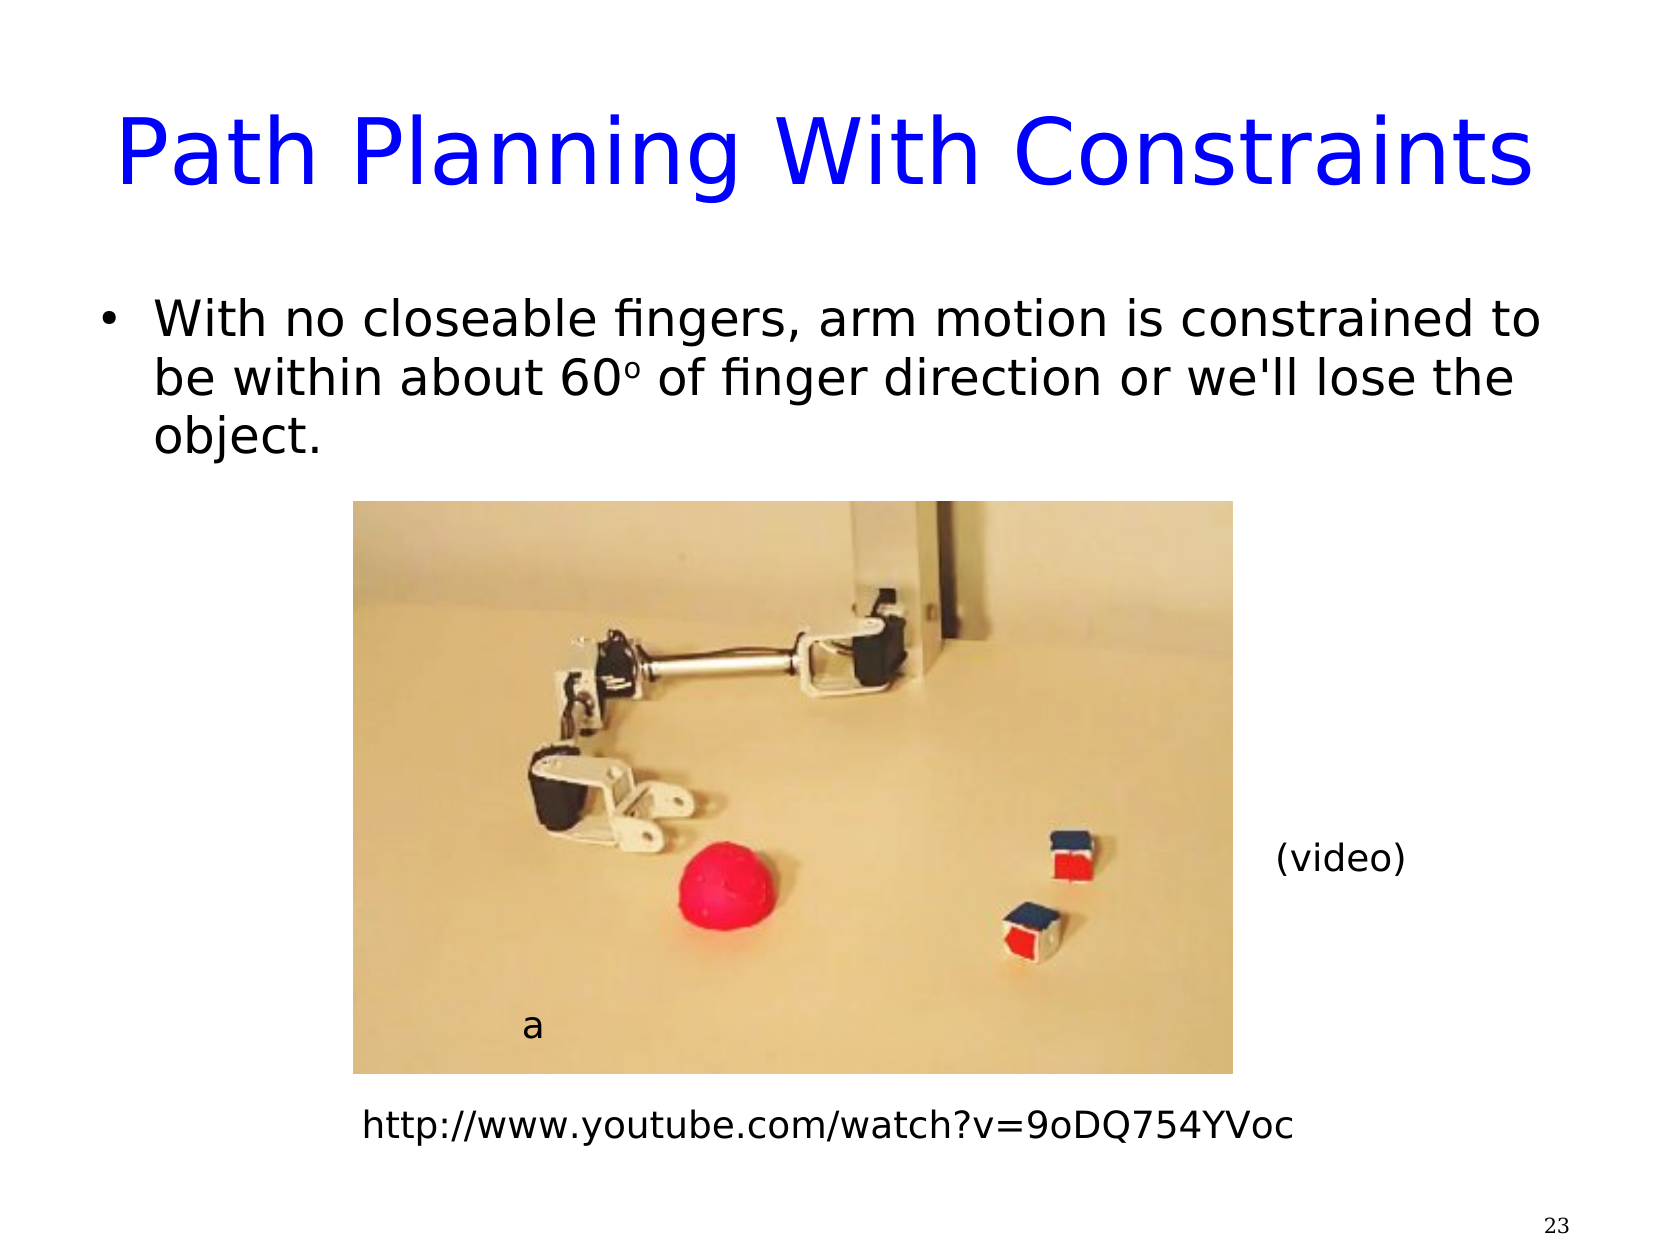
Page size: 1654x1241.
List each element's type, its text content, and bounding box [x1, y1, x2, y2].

text_box (video) [1260, 829, 1471, 888]
picture [353, 501, 1233, 1074]
list With no closeable fingers, arm motion is constrained to be within about 60o of finger direction or we'll lose the object. [82, 290, 1571, 1095]
text_box a [507, 996, 1593, 1056]
title Path Planning With Constraints [82, 56, 1571, 250]
text_box http://www.youtube.com/watch?v=9oDQ754YVoc [286, 1096, 1371, 1156]
